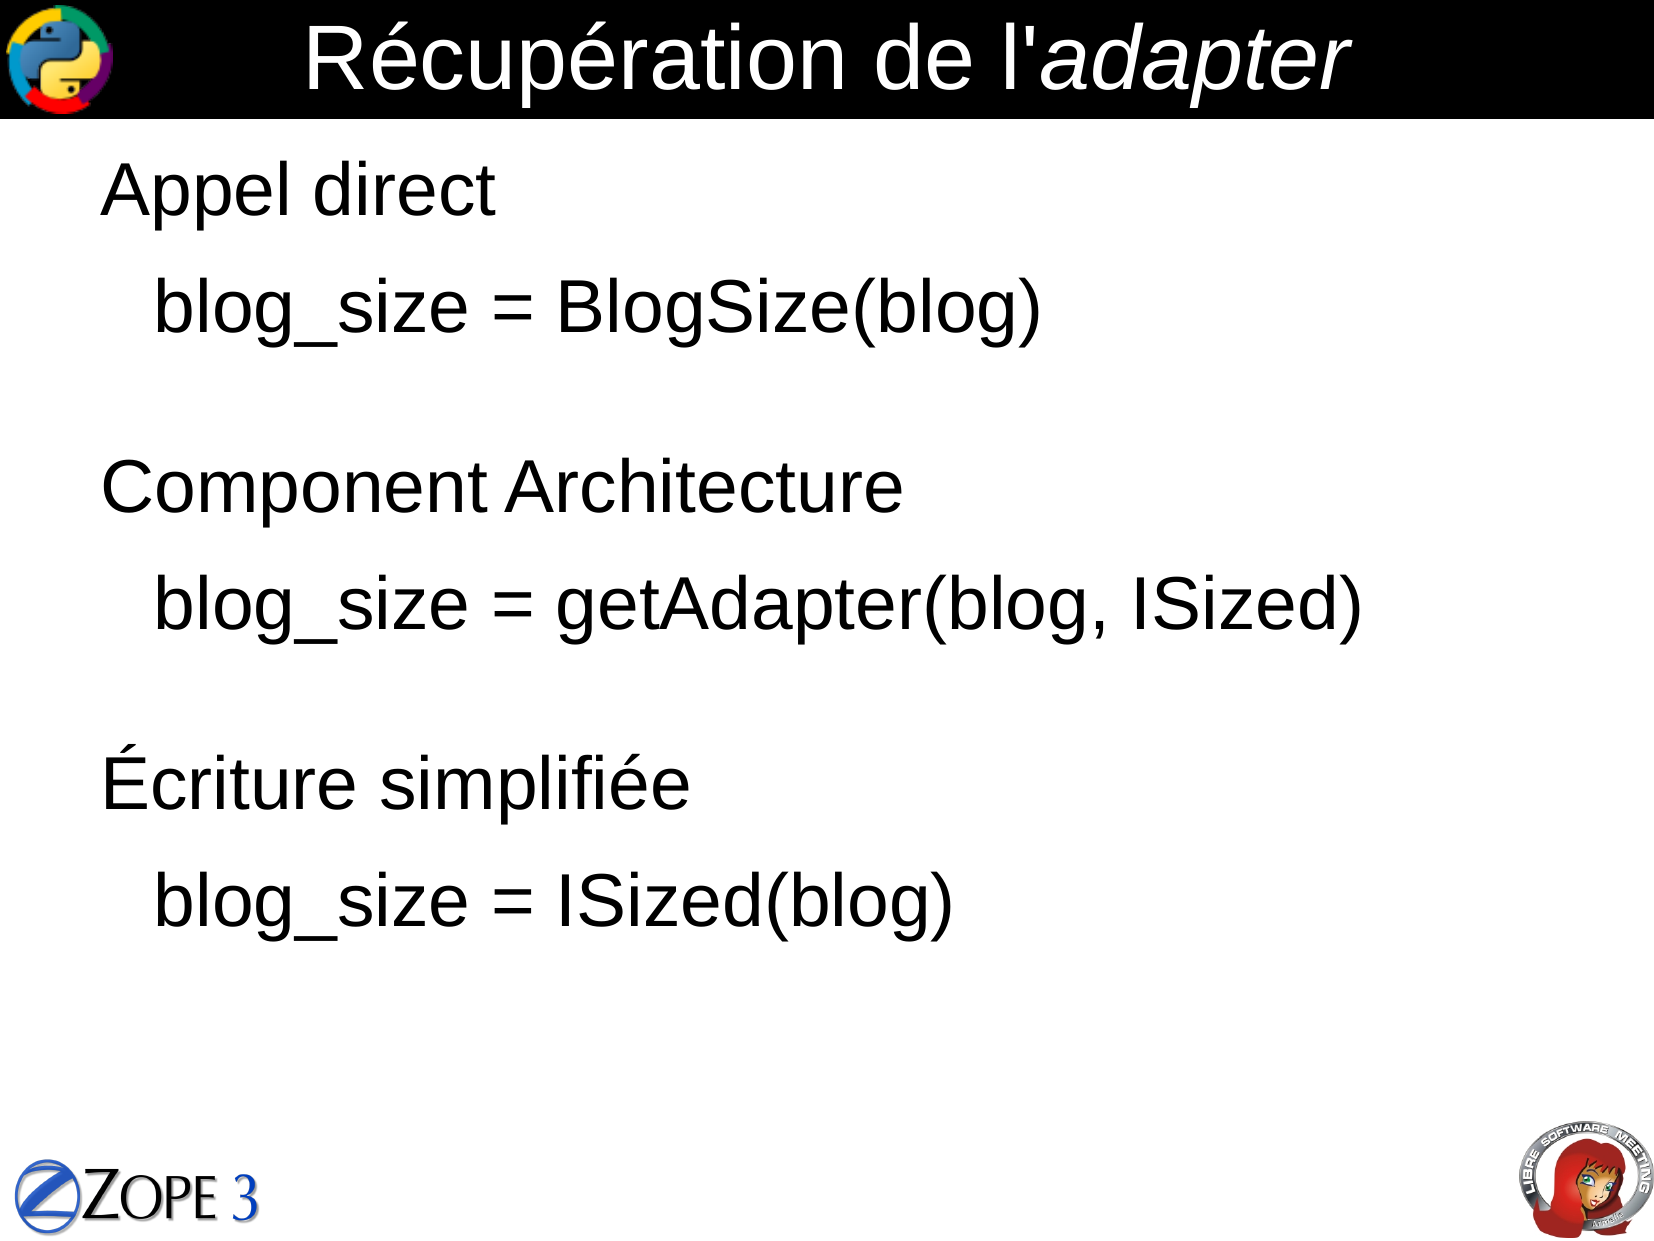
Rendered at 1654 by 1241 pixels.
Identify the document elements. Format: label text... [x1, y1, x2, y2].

list Appel direct blog_size = BlogSize(blog) Component Architecture blog_size = getAdapter(blog, ISized) Écriture simplifiée blog_size = ISized(blog) [82, 147, 1571, 1109]
picture [0, 1144, 266, 1241]
title Récupération de l'adapter [0, 0, 1654, 119]
picture [1519, 1121, 1654, 1238]
